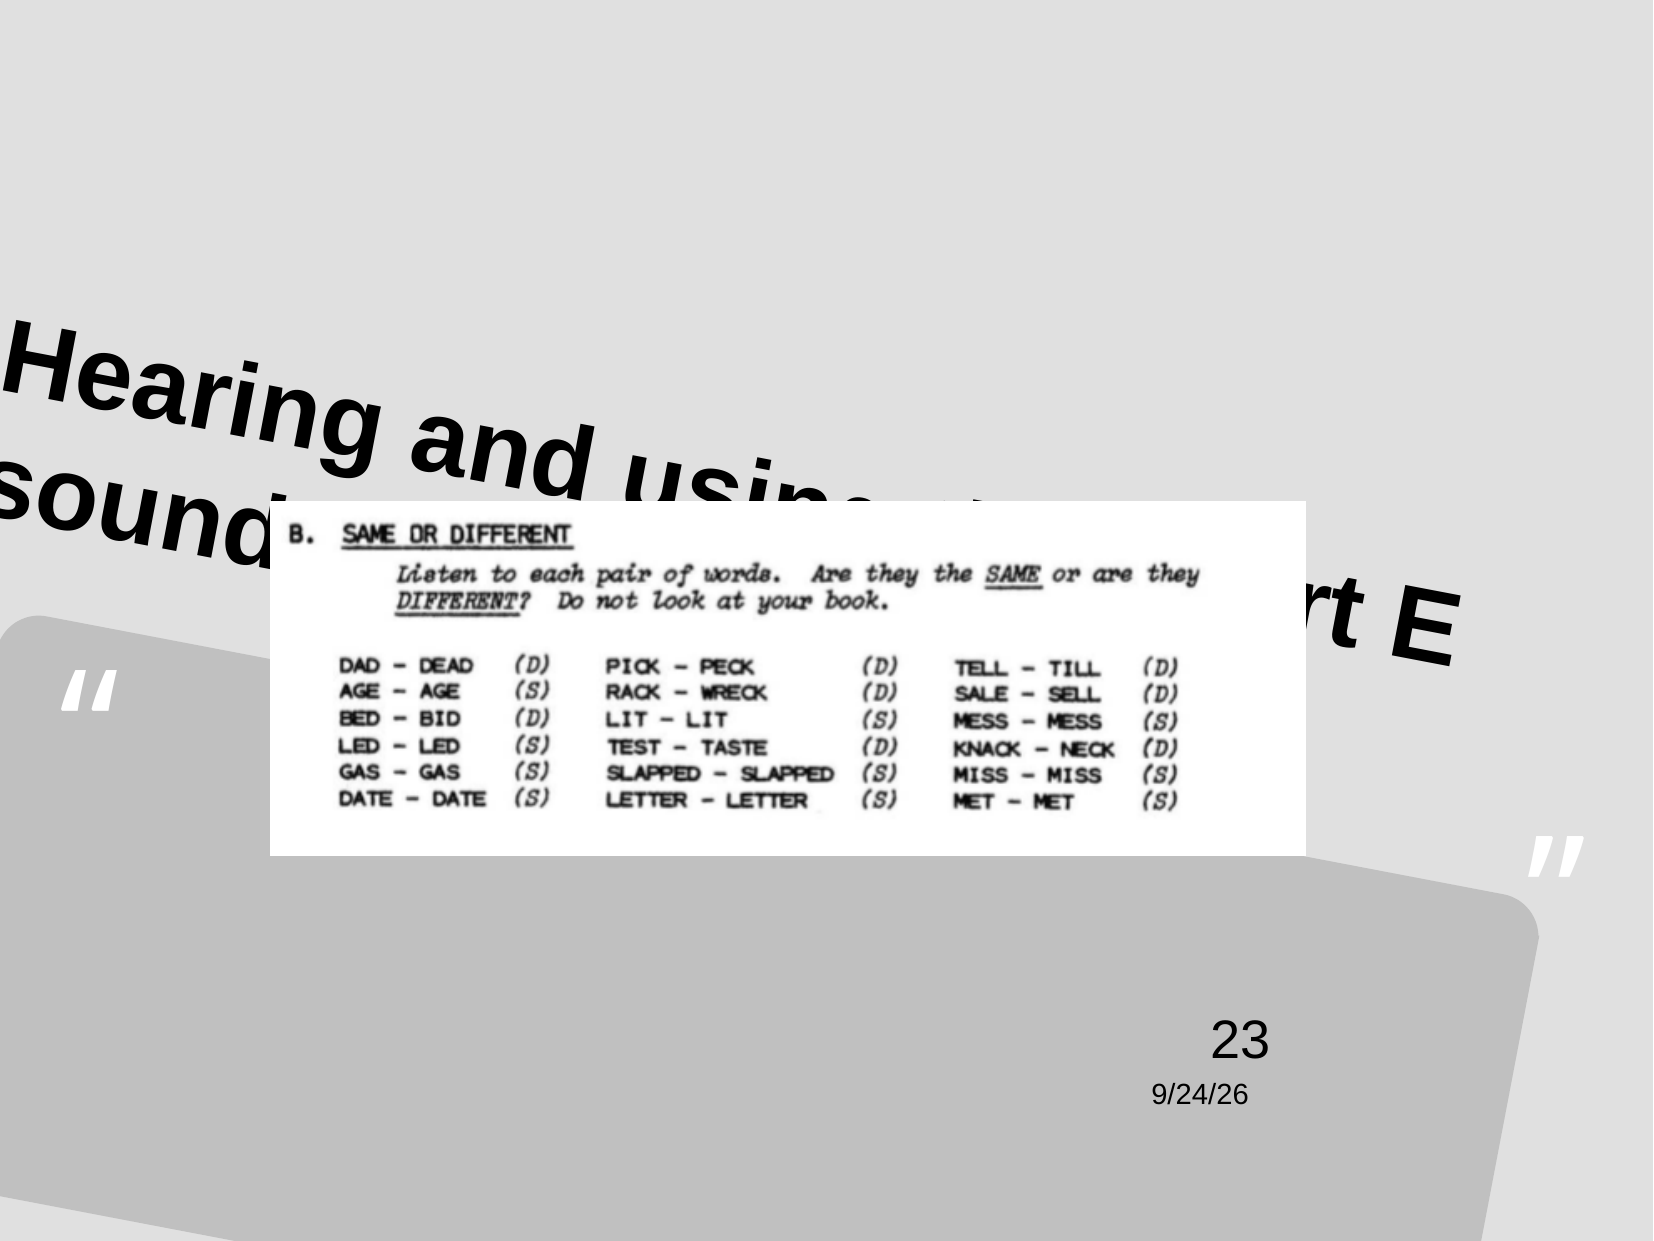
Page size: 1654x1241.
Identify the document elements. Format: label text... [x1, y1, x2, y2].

title Hearing and using the short E sound [1306, 542, 1476, 804]
title Hearing and using the short E sound [0, 295, 1089, 582]
picture [270, 501, 1306, 856]
text_box [1151, 1004, 1624, 1161]
